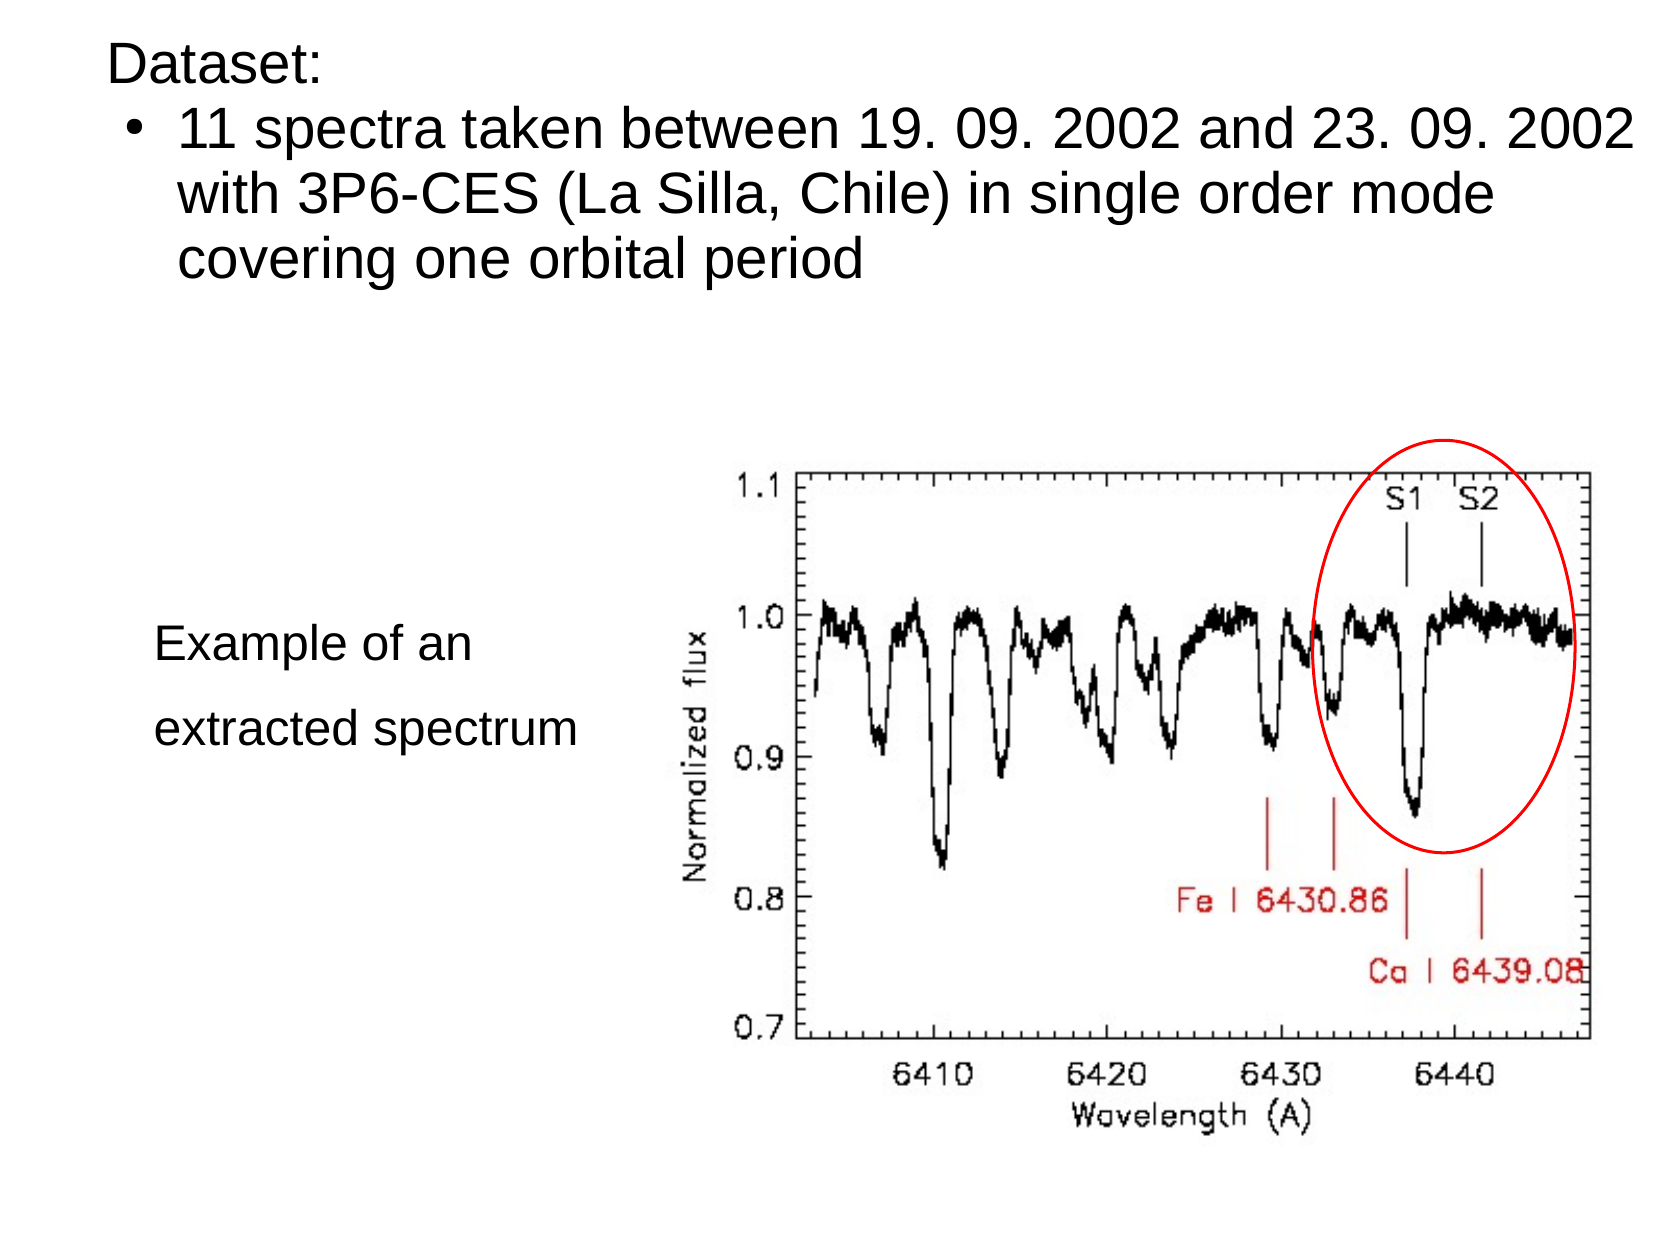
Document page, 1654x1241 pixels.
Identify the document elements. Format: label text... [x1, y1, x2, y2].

picture [1315, 451, 1573, 851]
list Example of an extracted spectrum [82, 451, 600, 1109]
picture [600, 451, 1650, 1163]
text_box Dataset: 11 spectra taken between 19. 09. 2002 and 23. 09. 2002 with 3P6-CES (La Silla, Chile) in single order mode covering one orbital period [20, 23, 1654, 451]
